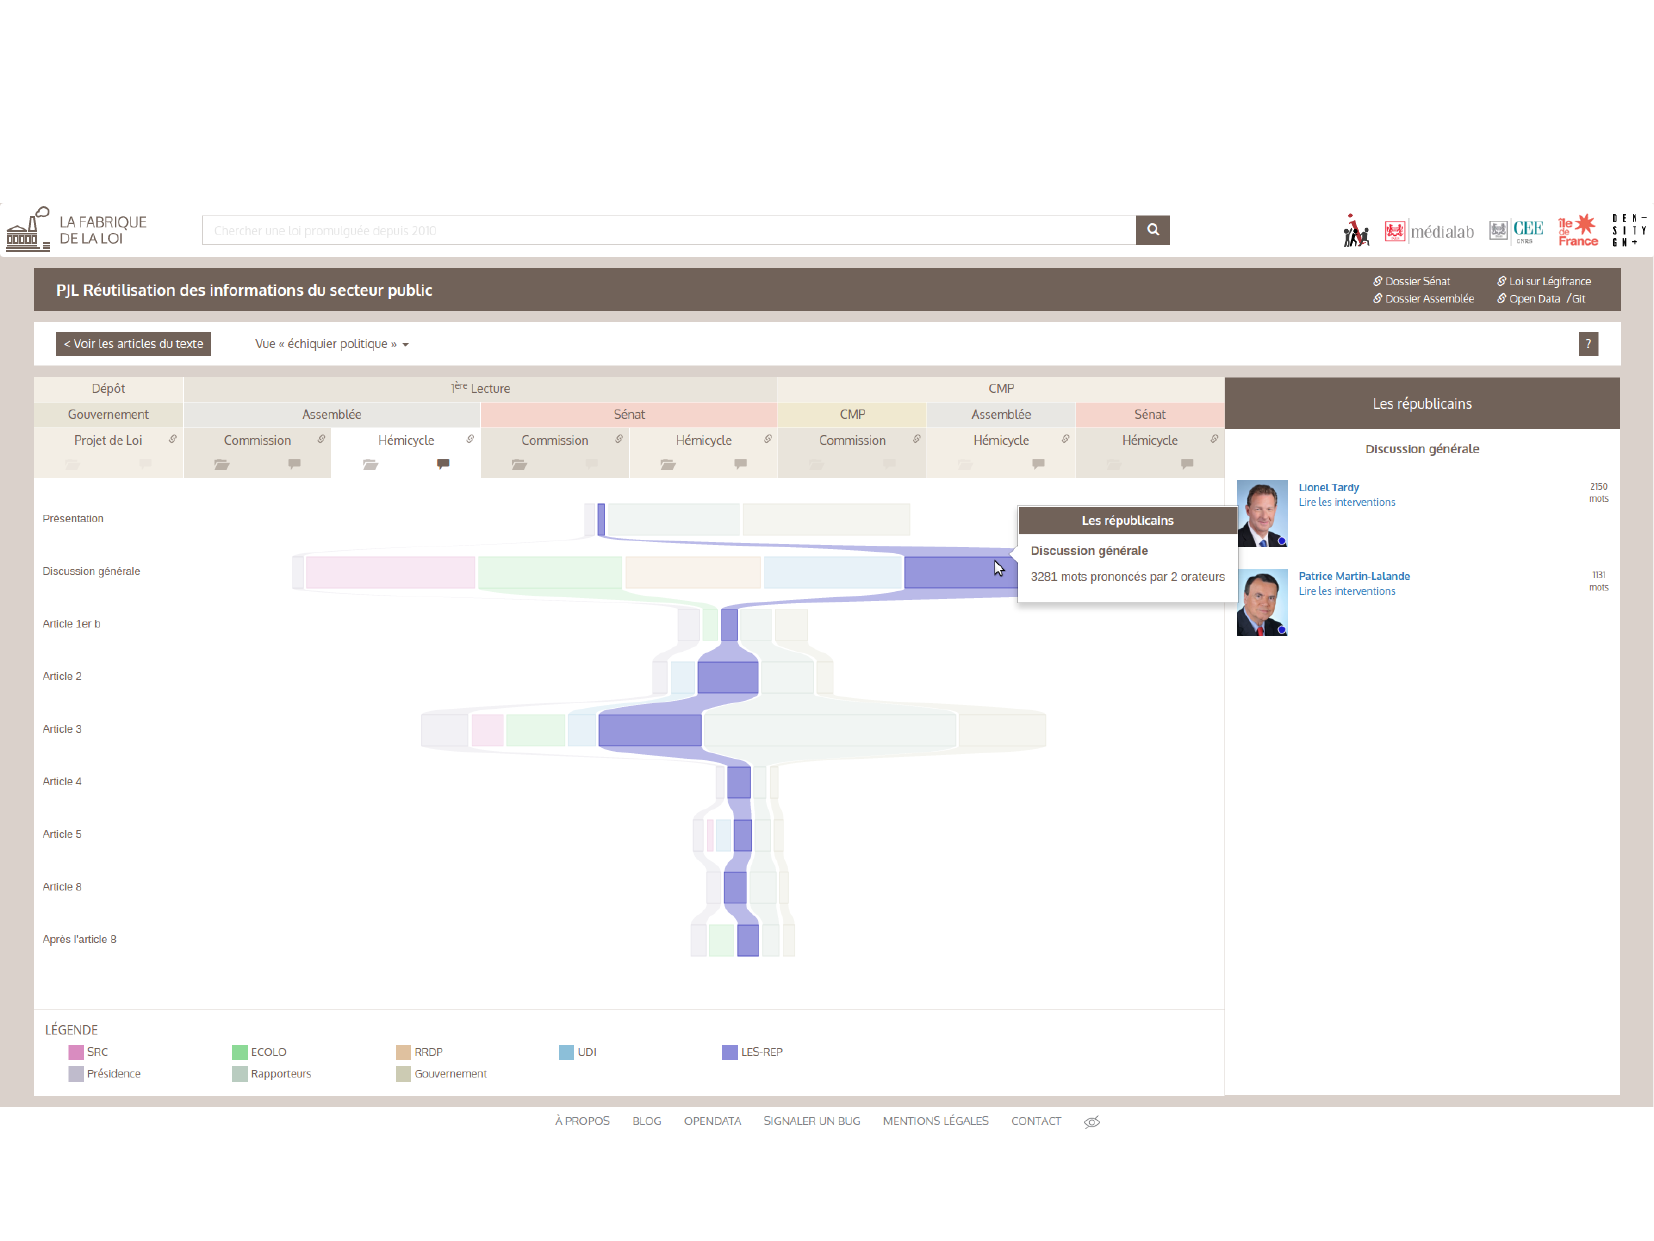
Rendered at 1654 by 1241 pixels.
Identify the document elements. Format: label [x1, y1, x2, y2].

picture [0, 203, 1654, 1134]
